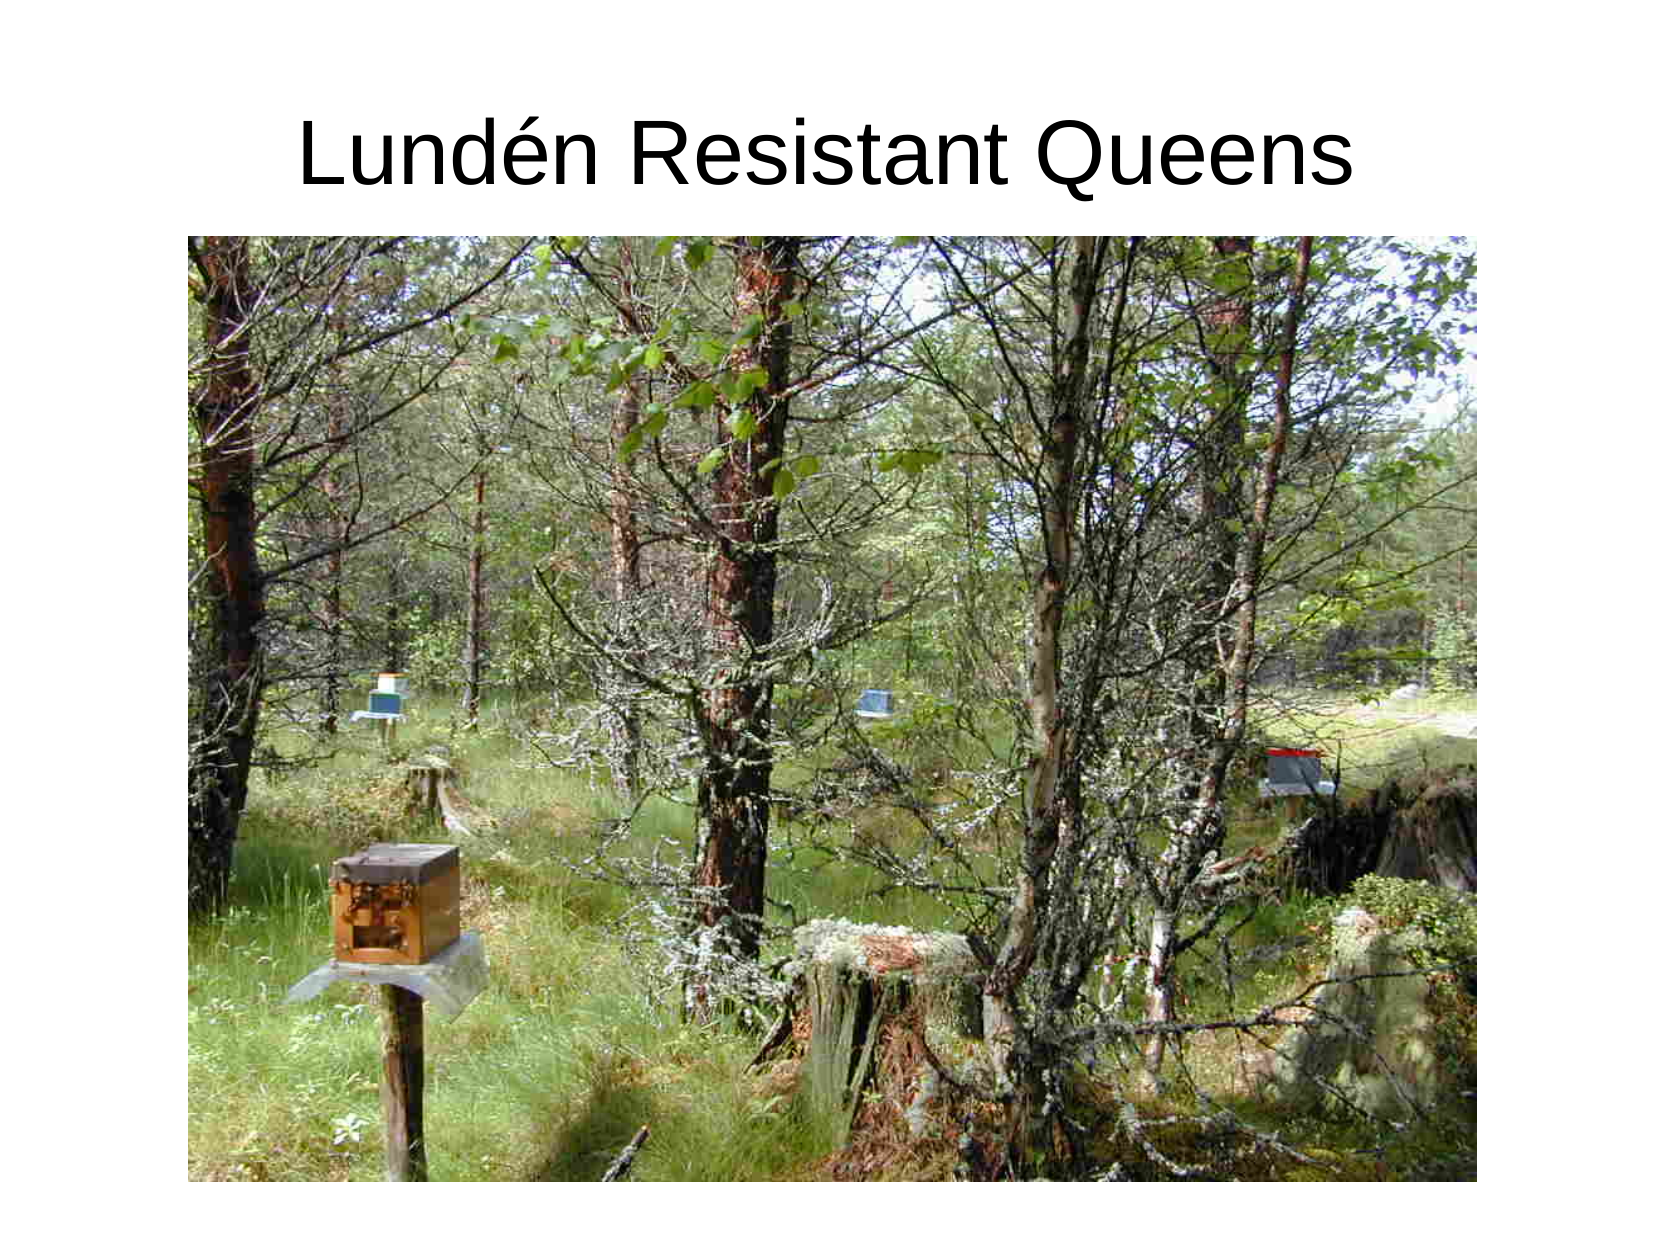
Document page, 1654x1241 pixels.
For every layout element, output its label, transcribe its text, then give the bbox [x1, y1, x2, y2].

picture [188, 236, 1477, 1182]
title Lundén Resistant Queens [82, 49, 1571, 257]
